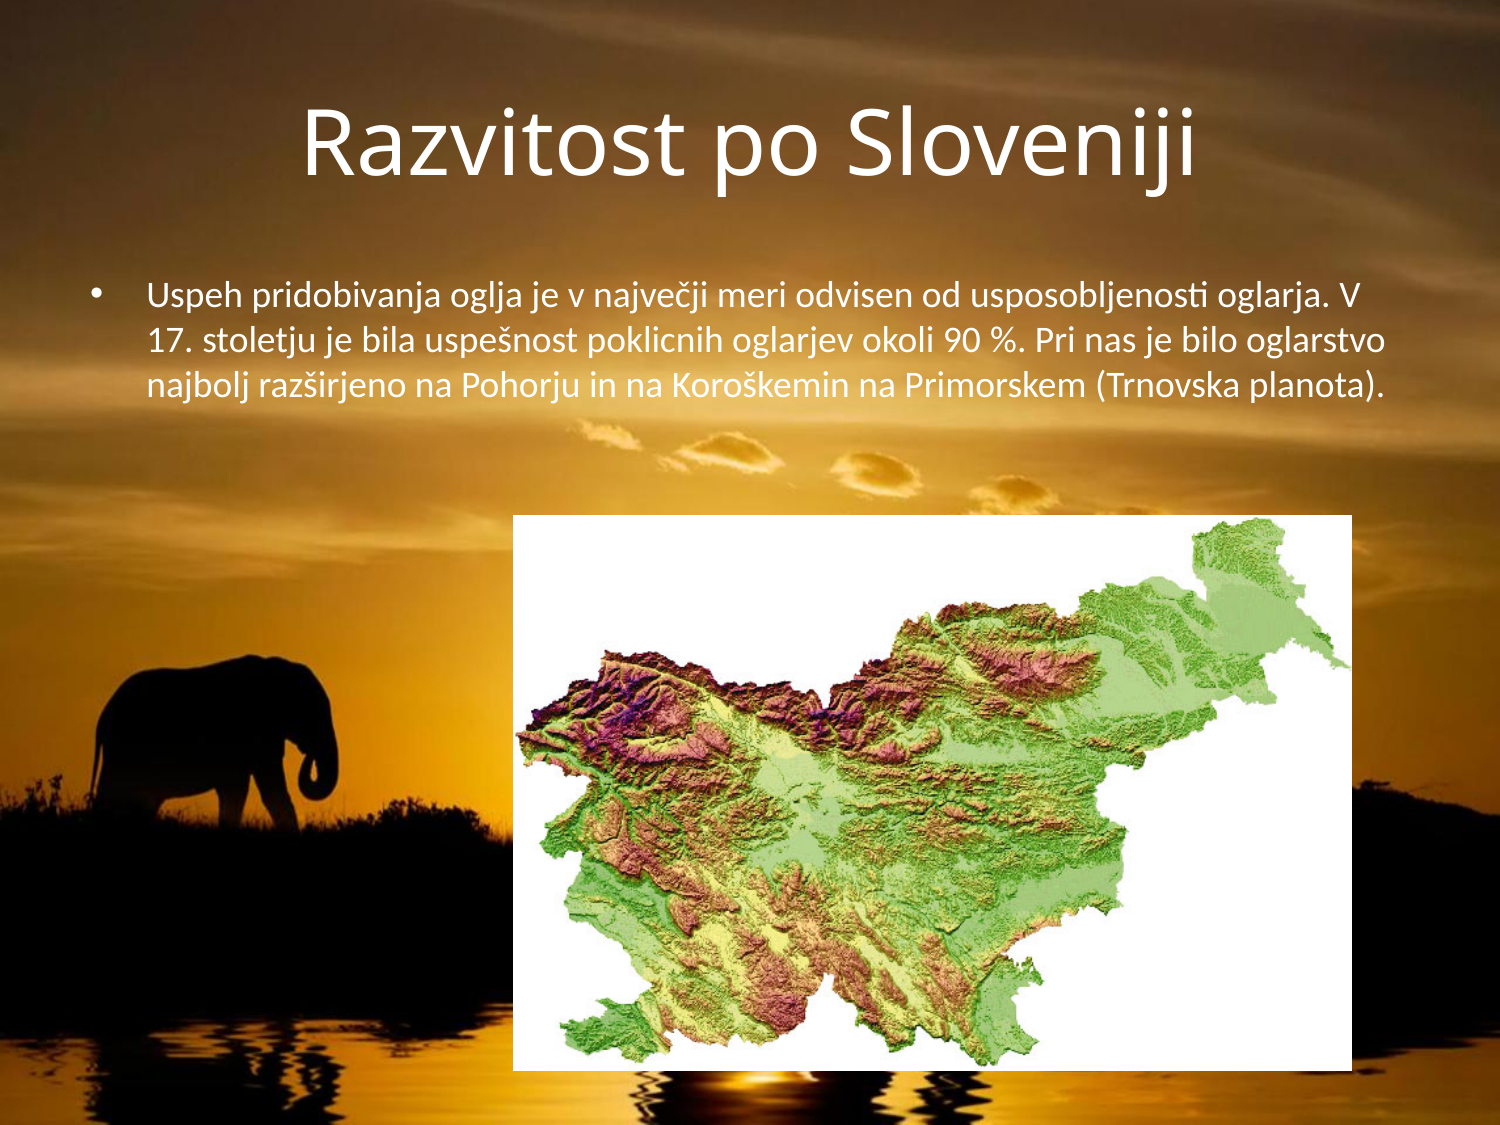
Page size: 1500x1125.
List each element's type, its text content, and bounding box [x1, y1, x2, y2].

picture [0, 0, 1500, 1125]
title Razvitost po Sloveniji [75, 45, 1425, 233]
list Uspeh pridobivanja oglja je v največji meri odvisen od usposobljenosti oglarja. V 17. stoletju je bila uspešnost poklicnih oglarjev okoli 90 %. Pri nas je bilo oglarstvo najbolj razširjeno na Pohorju in na Koroškemin na Primorskem (Trnovska planota). [75, 262, 1425, 1005]
